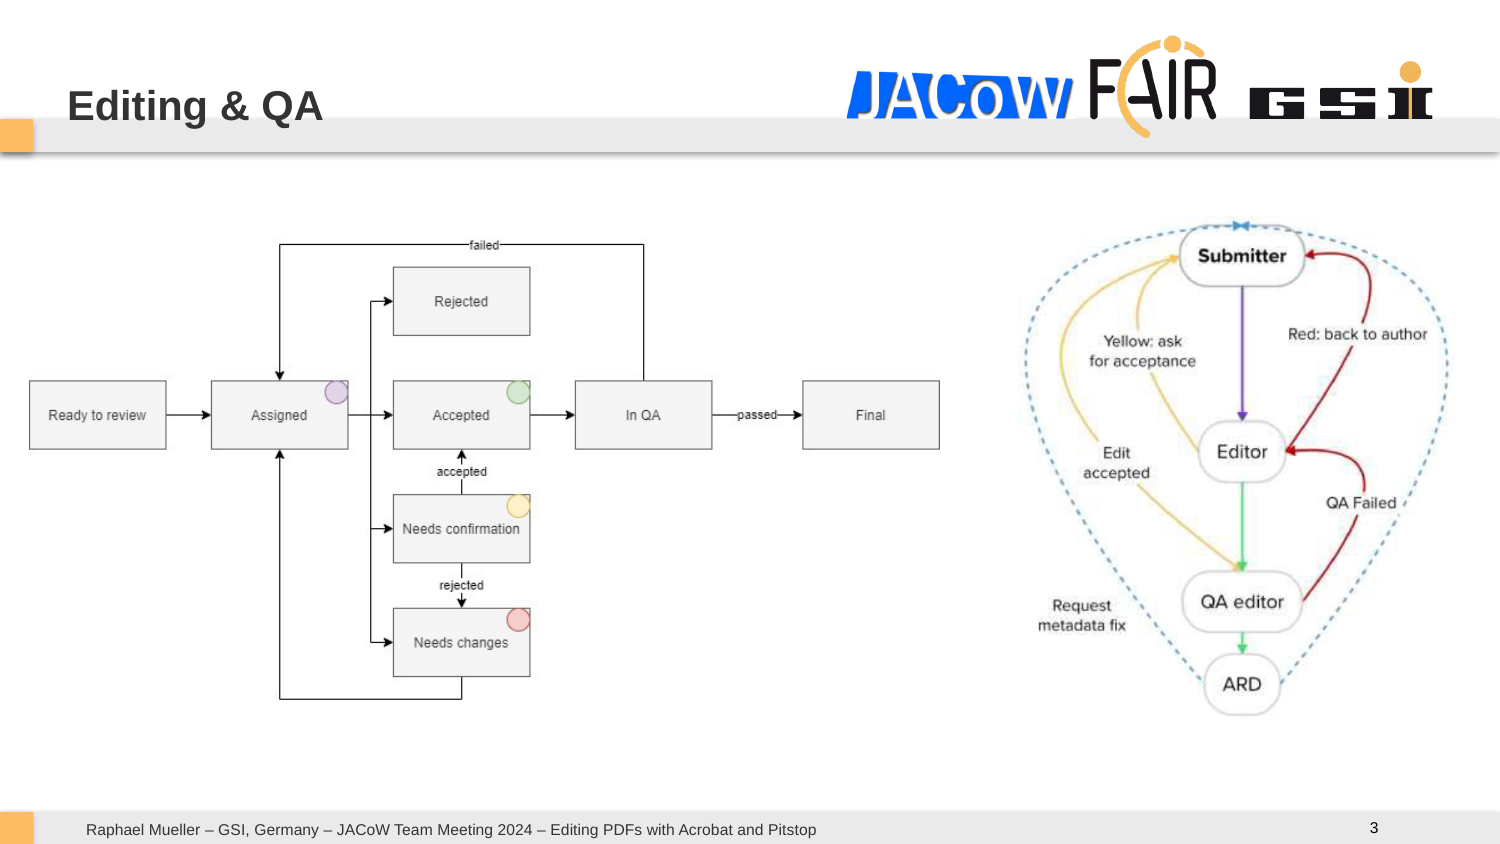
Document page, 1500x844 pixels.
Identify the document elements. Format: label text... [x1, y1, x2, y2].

title [0, 38, 1006, 135]
picture [1089, 33, 1217, 140]
list Editing & QA [52, 21, 1048, 137]
picture [974, 206, 1482, 739]
picture [1248, 59, 1434, 119]
picture [1048, 69, 1075, 119]
picture [29, 236, 940, 709]
